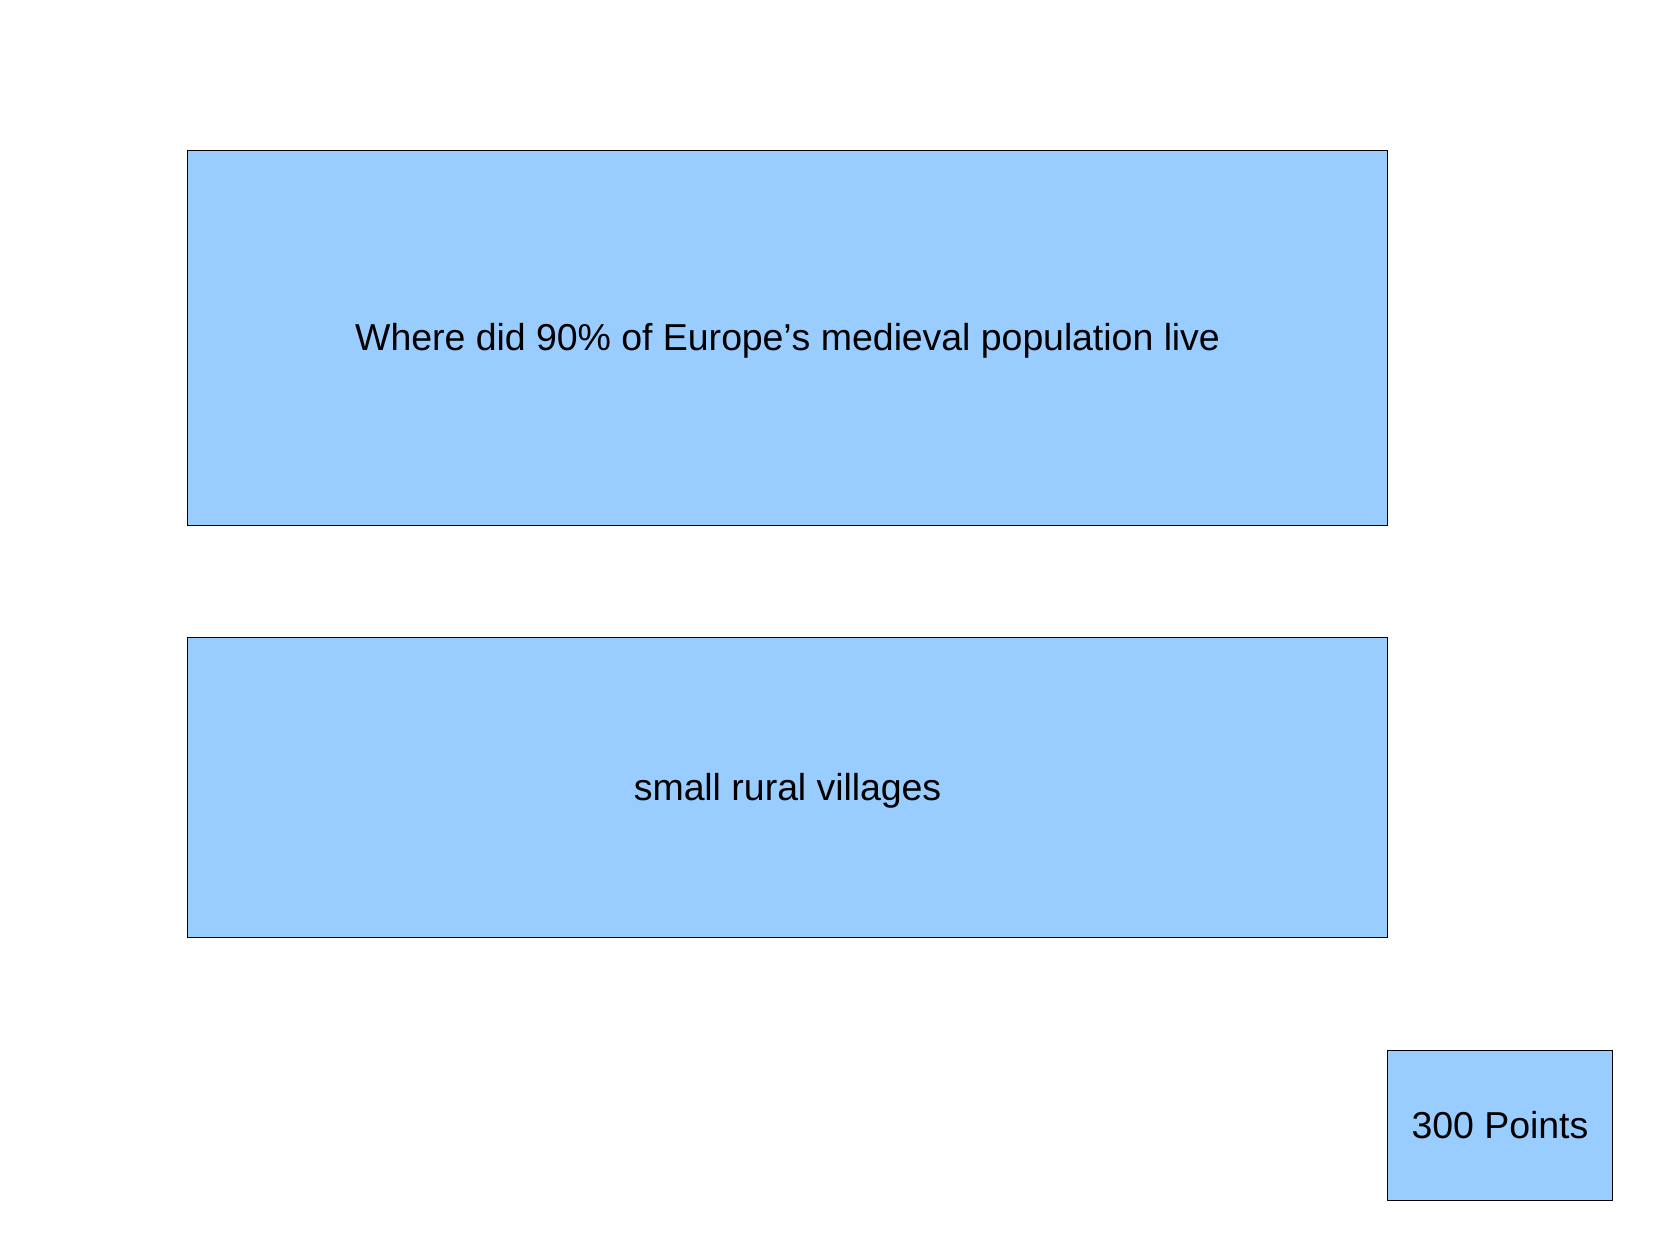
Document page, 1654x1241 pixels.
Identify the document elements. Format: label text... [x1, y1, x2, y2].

text_box small rural villages [187, 637, 1388, 938]
text_box Where did 90% of Europe’s medieval population live [187, 150, 1388, 526]
text_box 300 Points [1387, 1050, 1613, 1201]
